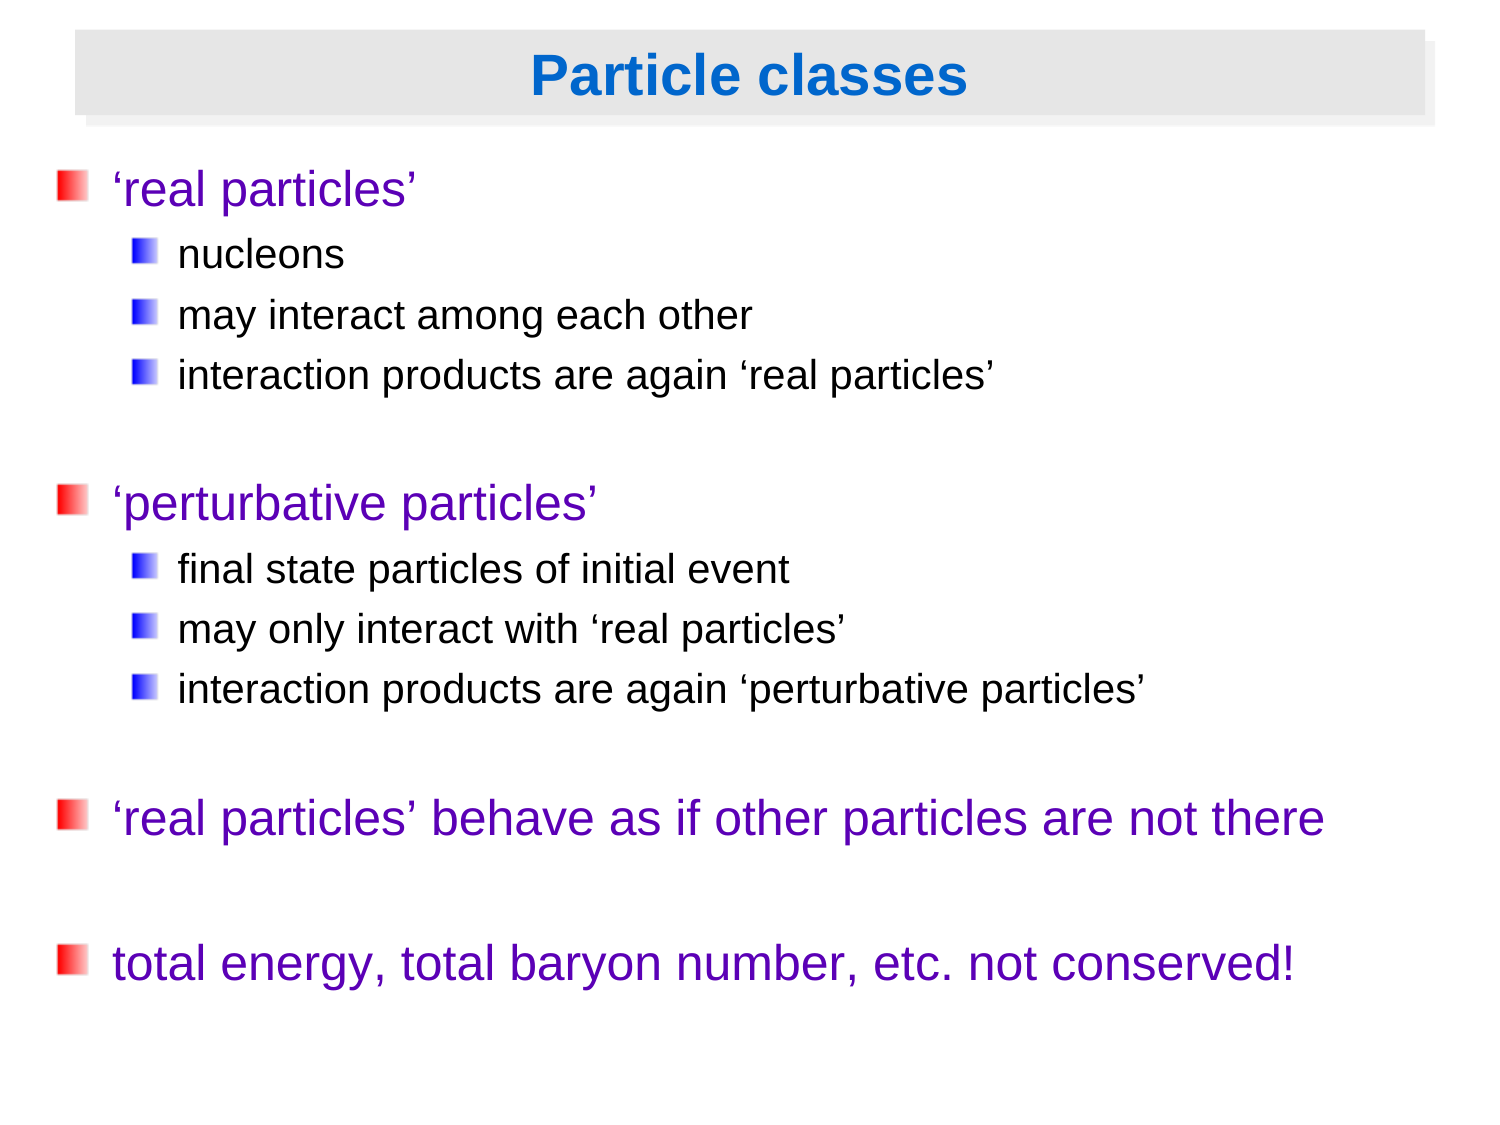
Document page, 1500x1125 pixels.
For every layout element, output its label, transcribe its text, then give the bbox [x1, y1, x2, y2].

title Particle classes [75, 29, 1426, 116]
list ‘real particles’ nucleons may interact among each other interaction products are again ‘real particles’ ‘perturbative particles’ final state particles of initial event may only interact with ‘real particles’ interaction products are again ‘perturbative particles’ ‘real particles’ behave as if other particles are not there total energy, total baryon number, etc. not conserved! [41, 148, 1459, 1093]
